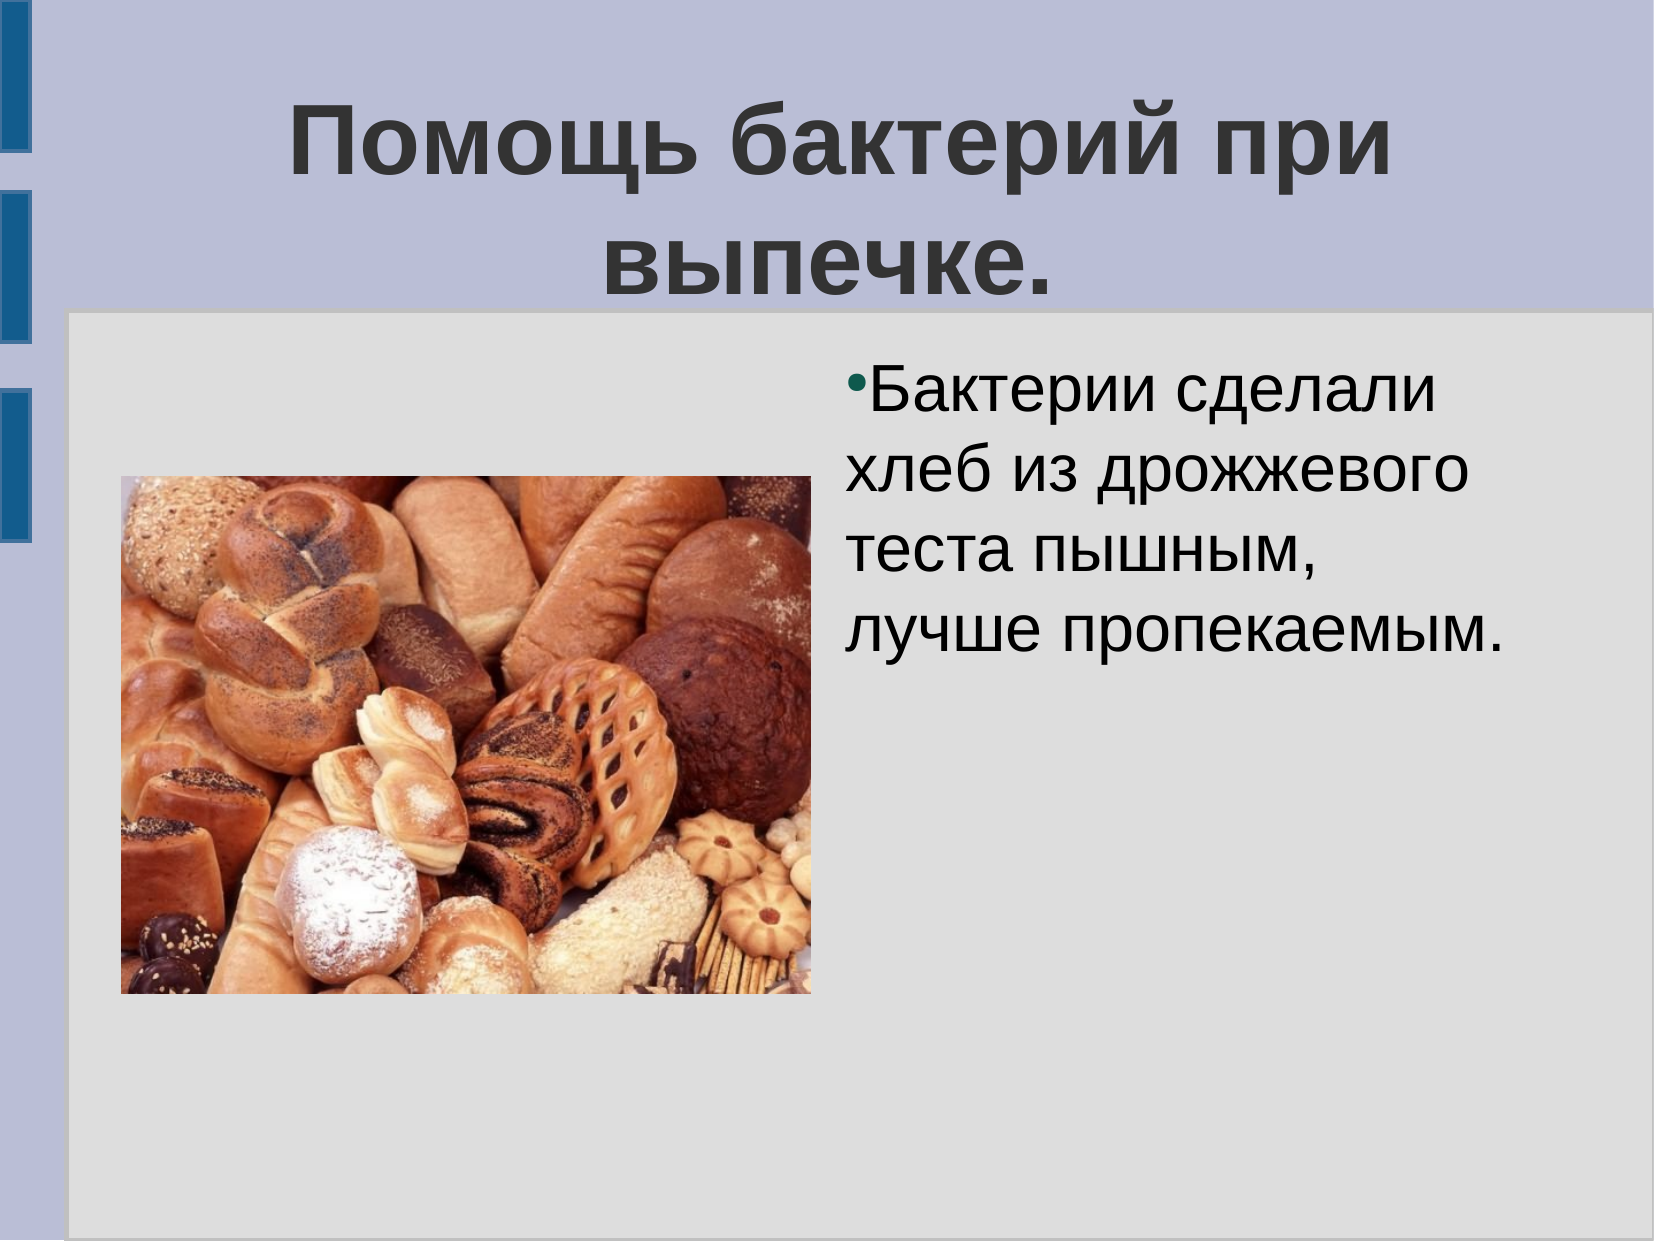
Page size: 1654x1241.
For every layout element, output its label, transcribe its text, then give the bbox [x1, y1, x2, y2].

list Бактерии сделали хлеб из дрожжевого теста пышным, лучше пропекаемым. [845, 344, 1535, 1126]
picture [121, 476, 811, 994]
title Помощь бактерий при выпечке. [121, 73, 1534, 316]
